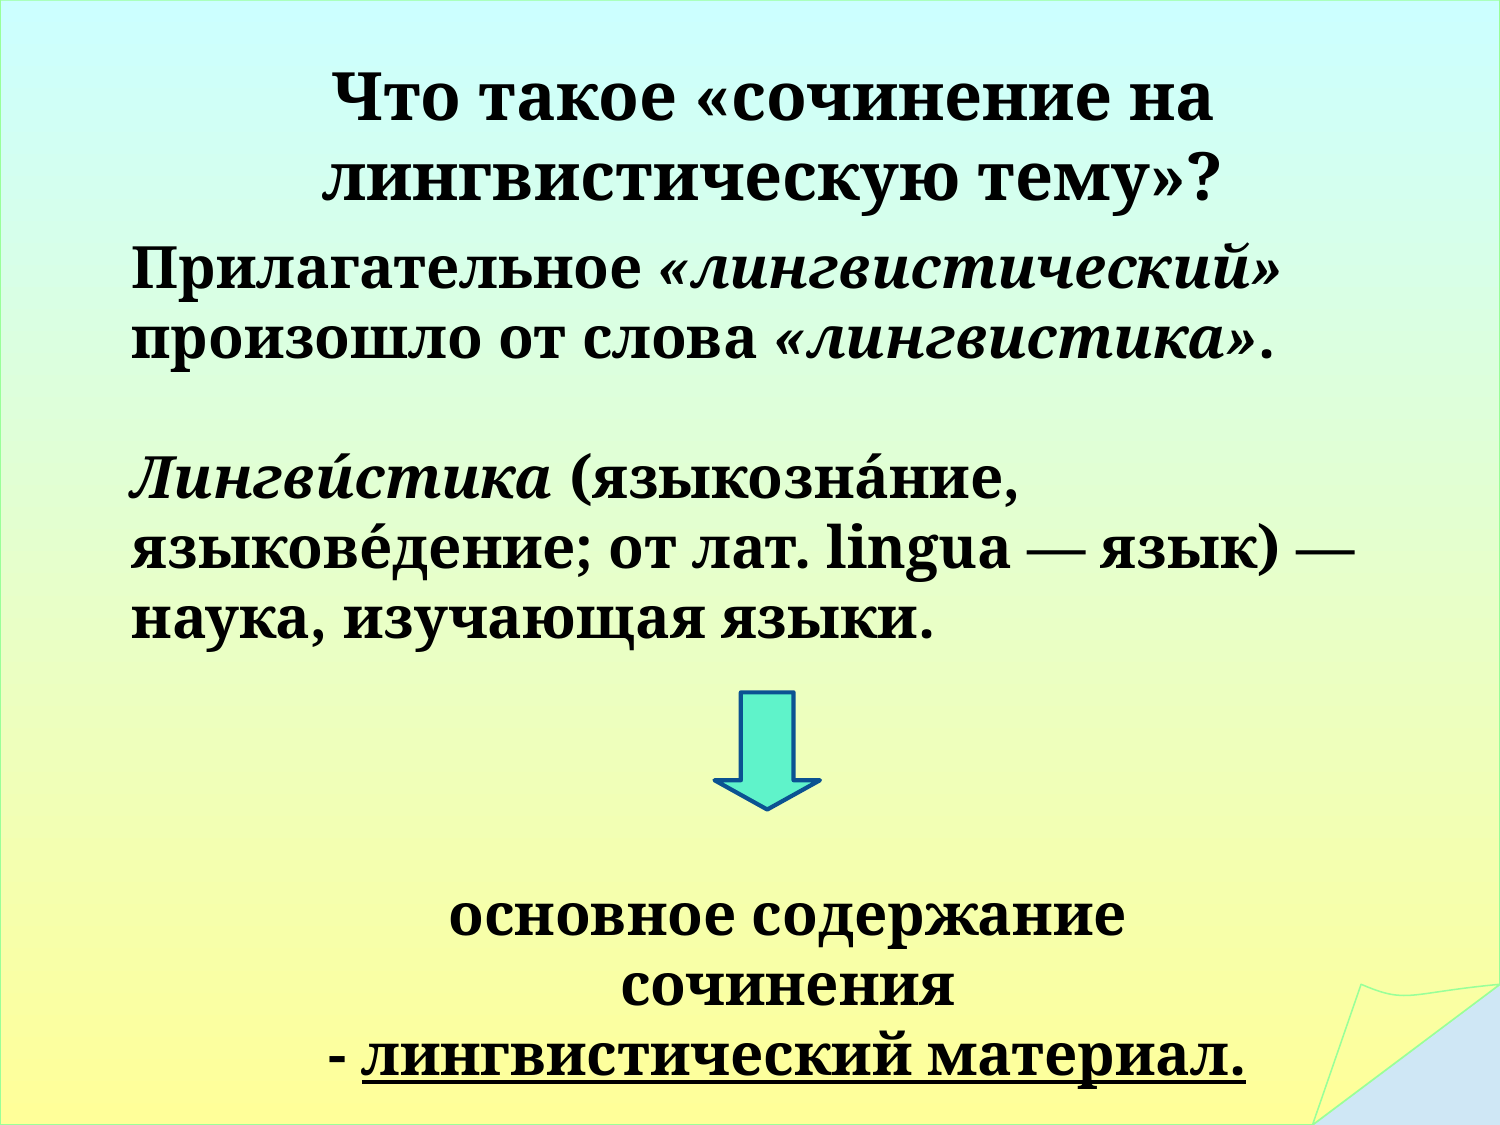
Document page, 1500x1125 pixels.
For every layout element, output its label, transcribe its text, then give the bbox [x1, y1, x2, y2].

text_box Прилагательное «лингвистический» произошло от слова «лингвистика». Лингви́стика (языкозна́ние, языкове́дение; от лат. lingua — язык) — наука, изучающая языки. [117, 222, 1407, 658]
text_box [0, 0, 1500, 1125]
text_box Что такое «сочинение на лингвистическую тему»? [152, 46, 1395, 222]
text_box основное содержание сочинения - лингвистический материал. [312, 869, 1263, 1095]
